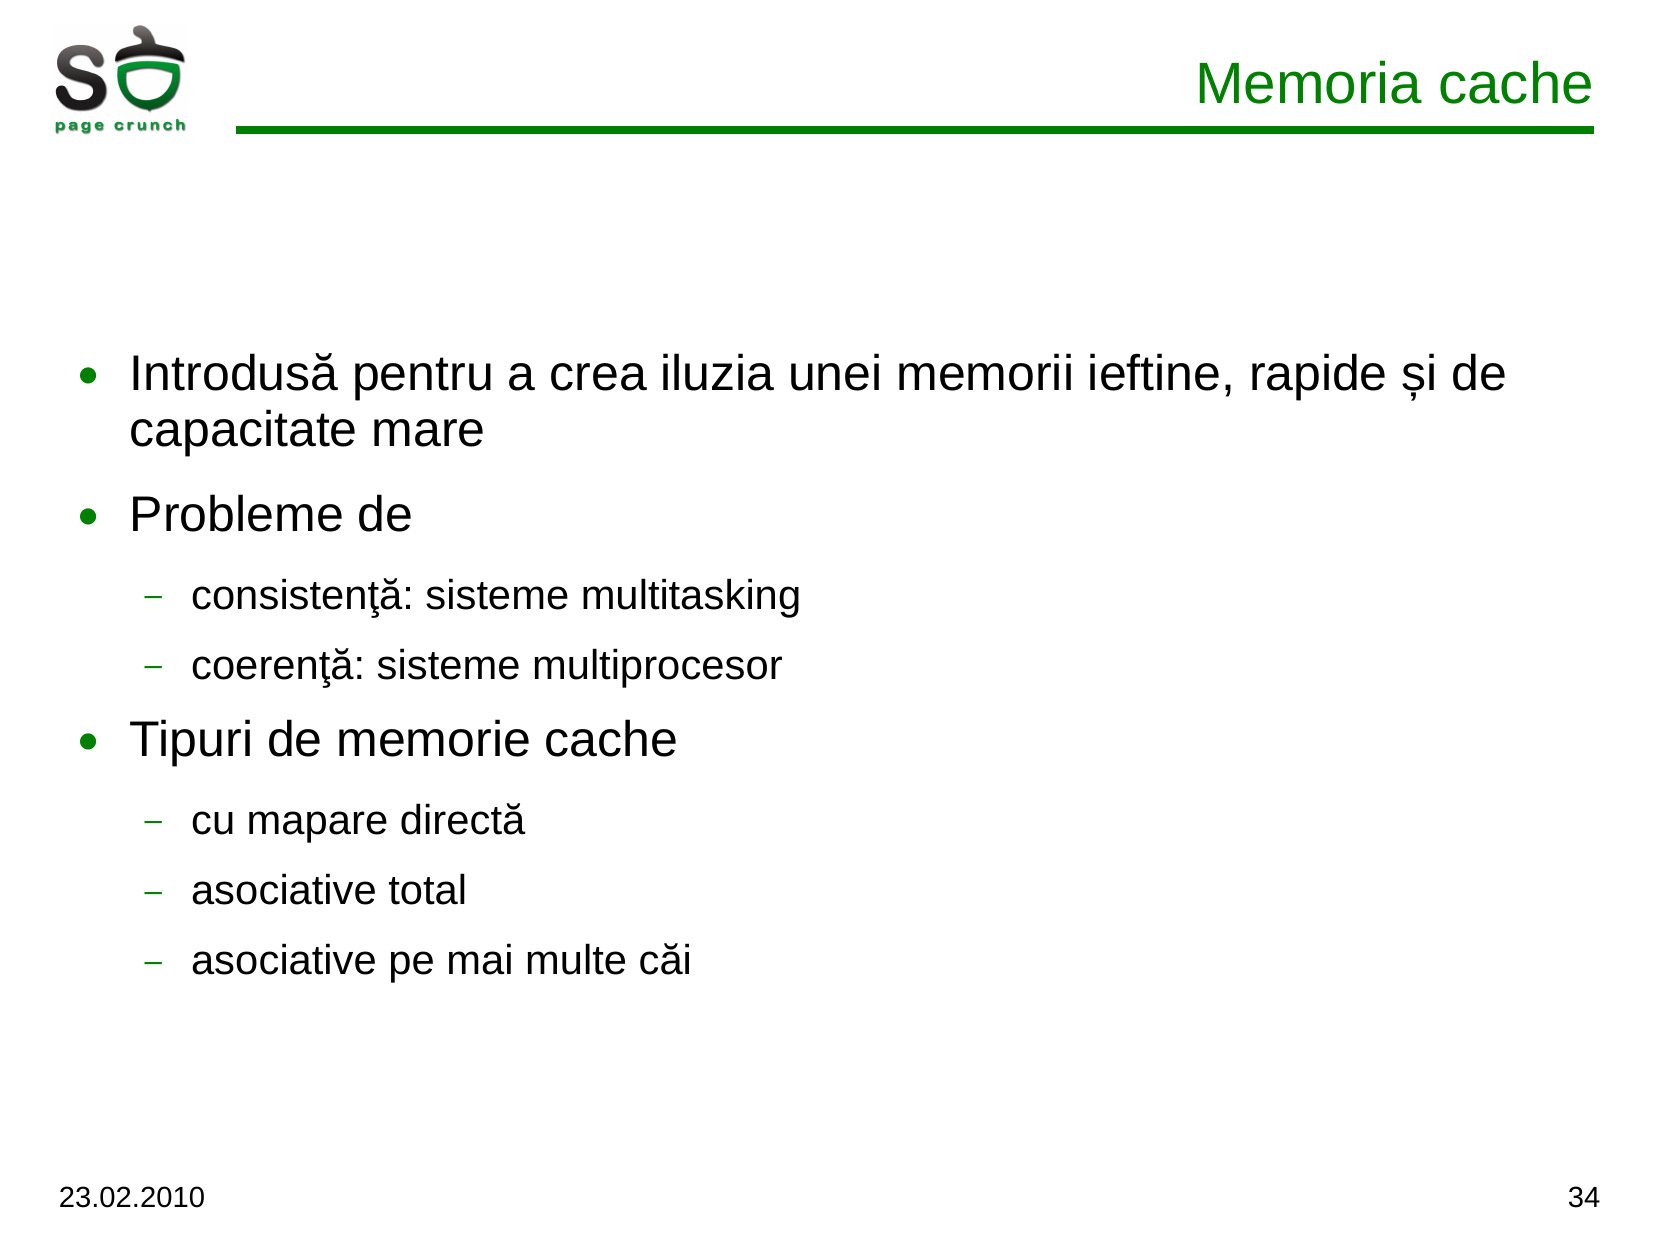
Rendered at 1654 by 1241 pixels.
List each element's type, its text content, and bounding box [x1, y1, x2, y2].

list Introdusă pentru a crea iluzia unei memorii ieftine, rapide și de capacitate mare Probleme de consistenţă: sisteme multitasking coerenţă: sisteme multiprocesor Tipuri de memorie cache cu mapare directă asociative total asociative pe mai multe căi [59, 177, 1595, 1152]
title Memoria cache [236, 49, 1595, 119]
picture [53, 23, 188, 136]
